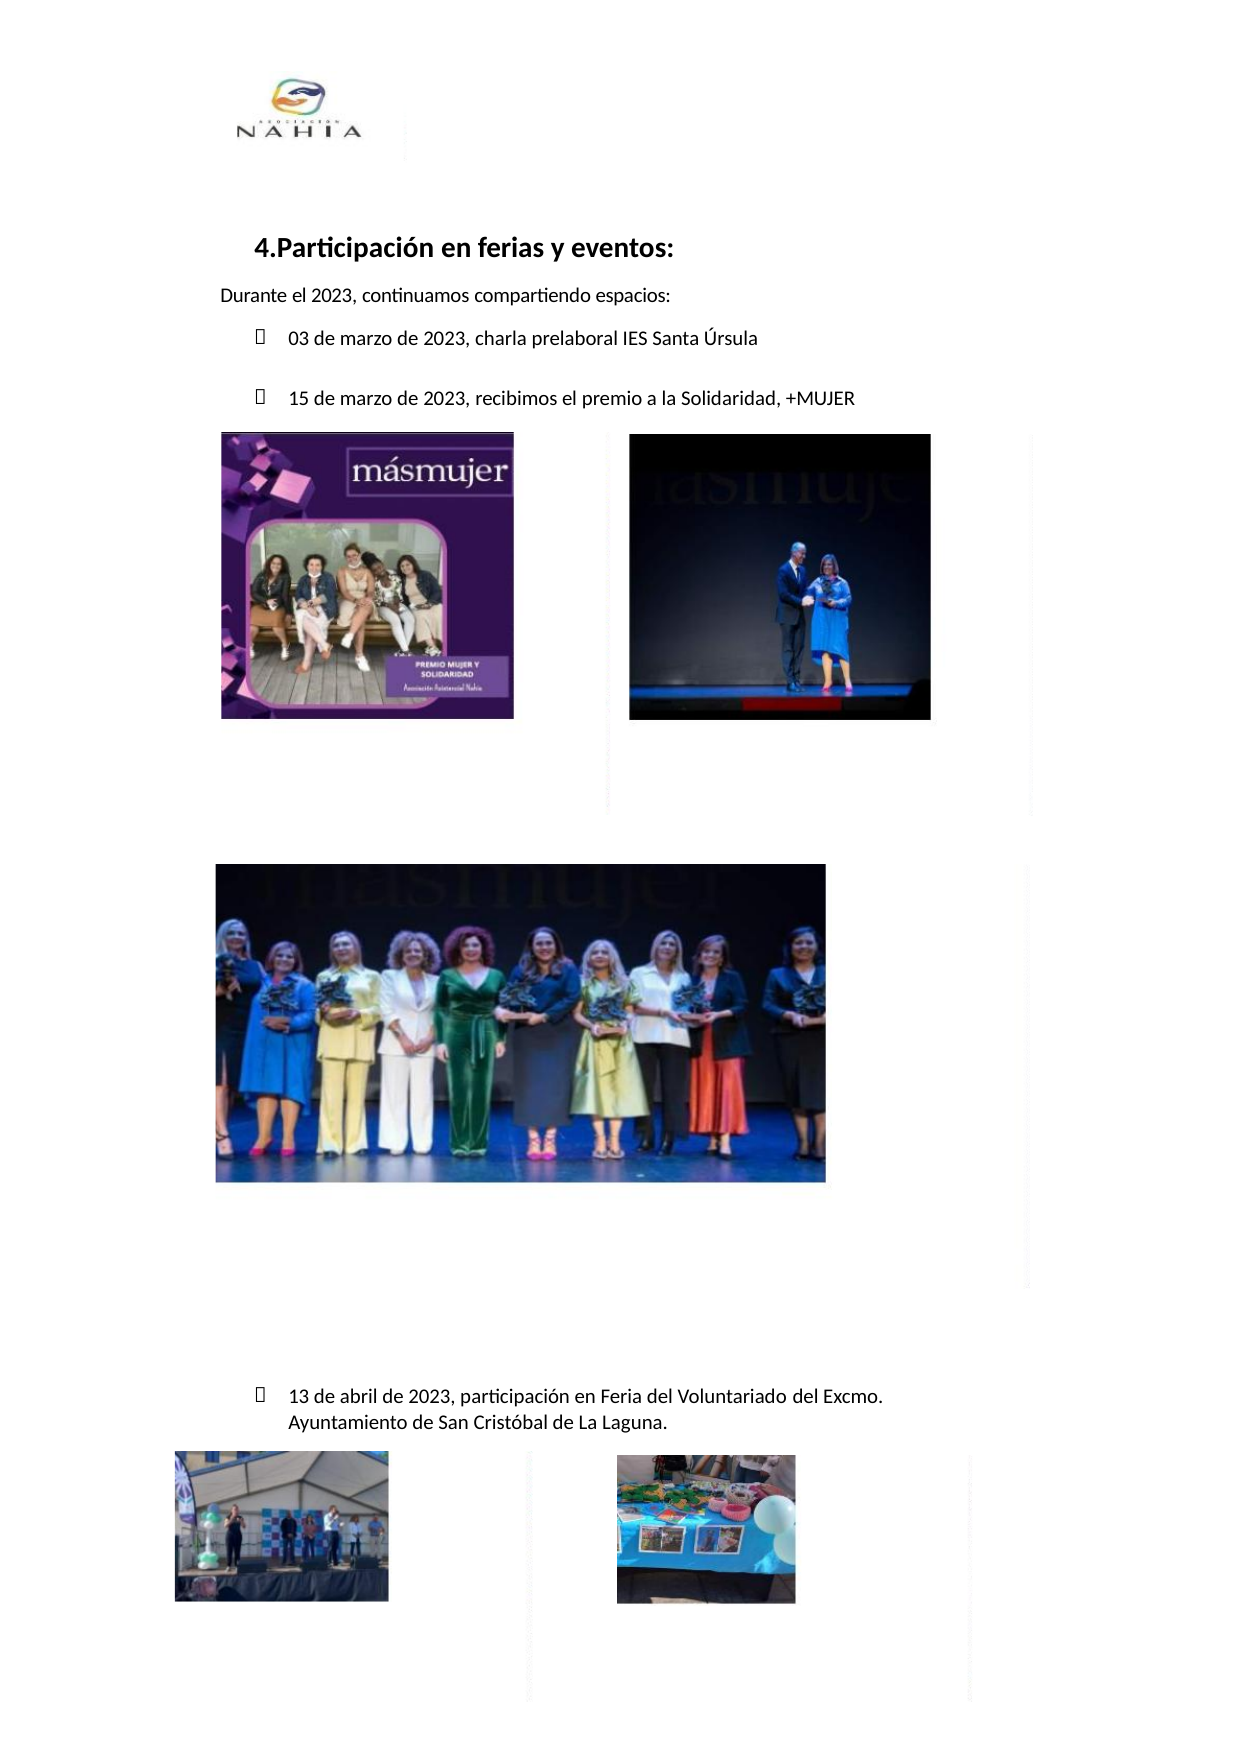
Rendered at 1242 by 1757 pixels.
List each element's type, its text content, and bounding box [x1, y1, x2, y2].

text_box [221, 432, 611, 815]
text_box 03 de marzo de 2023, charla prelaboral IES Santa Úrsula [288, 324, 786, 350]
text_box [628, 434, 1033, 816]
text_box [617, 1455, 973, 1702]
text_box 4.Participación en ferias y eventos: [254, 227, 696, 264]
text_box   [254, 323, 289, 409]
text_box 15 de marzo de 2023, recibimos el premio a la Solidaridad, +MUJER [288, 384, 883, 410]
text_box [174, 1451, 533, 1703]
text_box 13 de abril de 2023, participación en Feria del Voluntariado del Excmo. Ayuntamiento de San Cristóbal de La Laguna. [288, 1382, 911, 1434]
text_box Durante el 2023, continuamos compartiendo espacios: [220, 280, 698, 307]
text_box [215, 864, 1030, 1289]
text_box [236, 71, 407, 164]
text_box  [254, 1381, 289, 1407]
